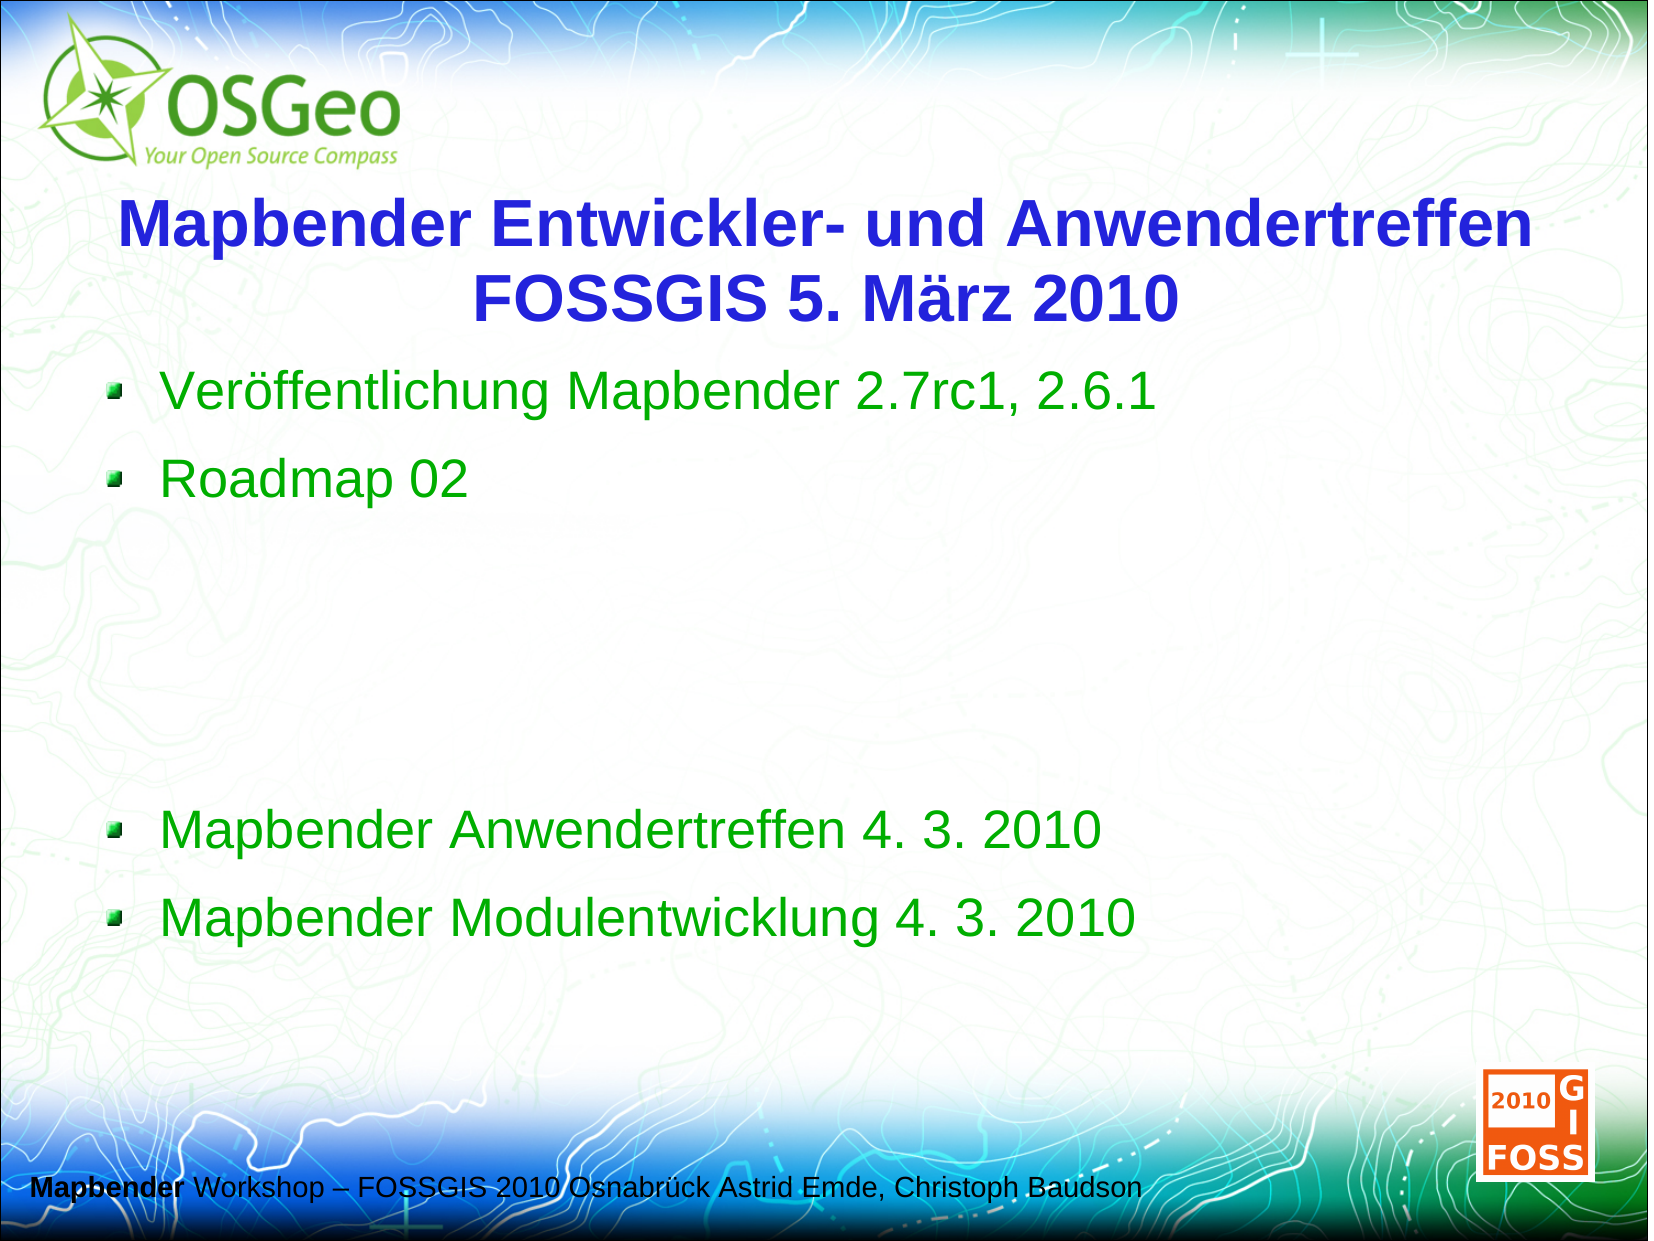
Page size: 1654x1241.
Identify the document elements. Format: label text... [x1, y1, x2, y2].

title Mapbender Entwickler- und Anwendertreffen FOSSGIS 5. März 2010 [82, 173, 1571, 349]
list Veröffentlichung Mapbender 2.7rc1, 2.6.1 Roadmap 02 Mapbender Anwendertreffen 4. 3. 2010 Mapbender Modulentwicklung 4. 3. 2010 [88, 360, 1577, 1179]
picture [1, 1, 1647, 1240]
